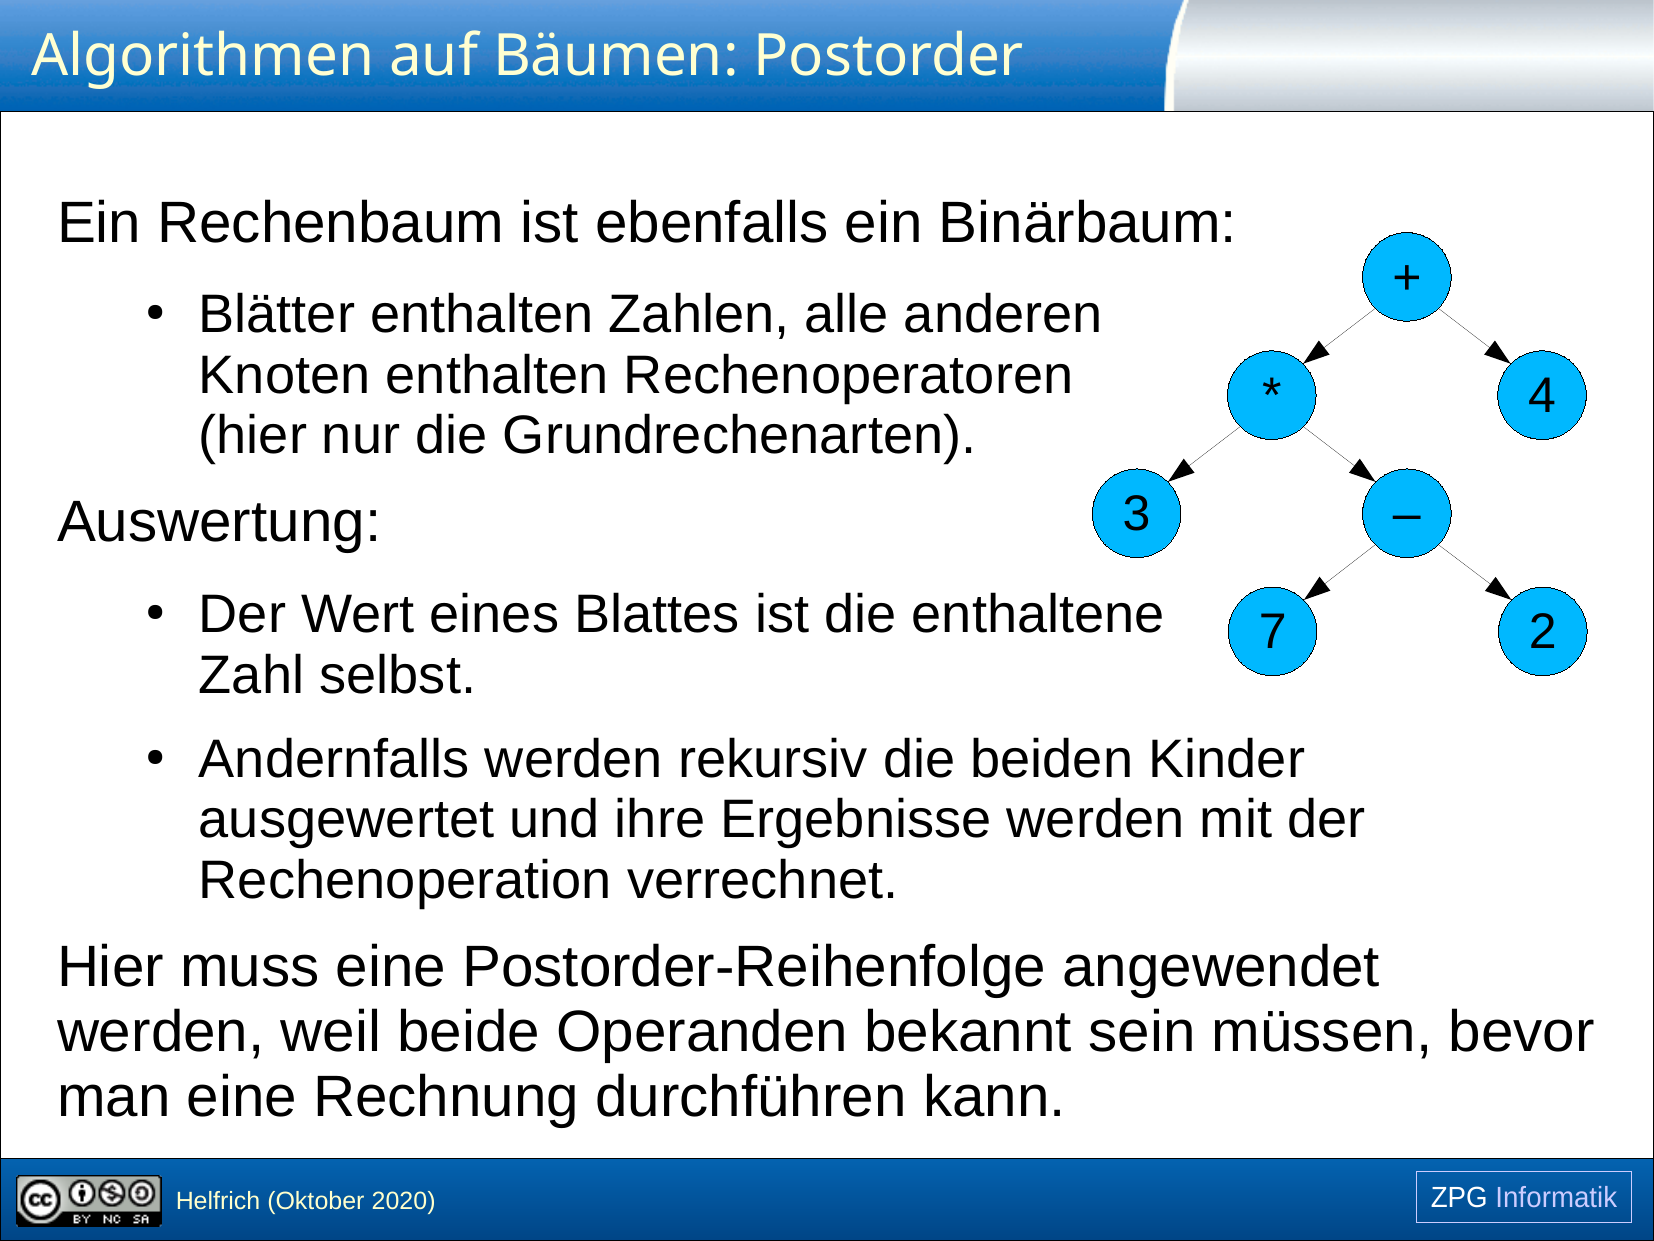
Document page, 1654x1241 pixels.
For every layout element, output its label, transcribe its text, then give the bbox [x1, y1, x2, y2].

text_box 2 [1498, 587, 1588, 676]
text_box + [1362, 232, 1452, 322]
picture [16, 1175, 162, 1227]
text_box 3 [1092, 468, 1181, 558]
title Algorithmen auf Bäumen: Postorder [31, 14, 1151, 92]
picture [0, 0, 1654, 111]
text_box – [1362, 468, 1452, 558]
text_box 4 [1497, 350, 1587, 440]
text_box 7 [1228, 587, 1317, 676]
list Ein Rechenbaum ist ebenfalls ein Binärbaum: Blätter enthalten Zahlen, alle anderen Knoten enthalten Rechenoperatoren (hier nur die Grundrechenarten). Auswertung: Der Wert eines Blattes ist die enthaltene Zahl selbst. Andernfalls werden rekursiv die beiden Kinder ausgewertet und ihre Ergebnisse werden mit der Rechenoperation verrechnet. Hier muss eine Postorder-Reihenfolge angewendet werden, weil beide Operanden bekannt sein müssen, bevor man eine Rechnung durchführen kann. [57, 189, 1605, 1129]
text_box * [1227, 350, 1317, 440]
